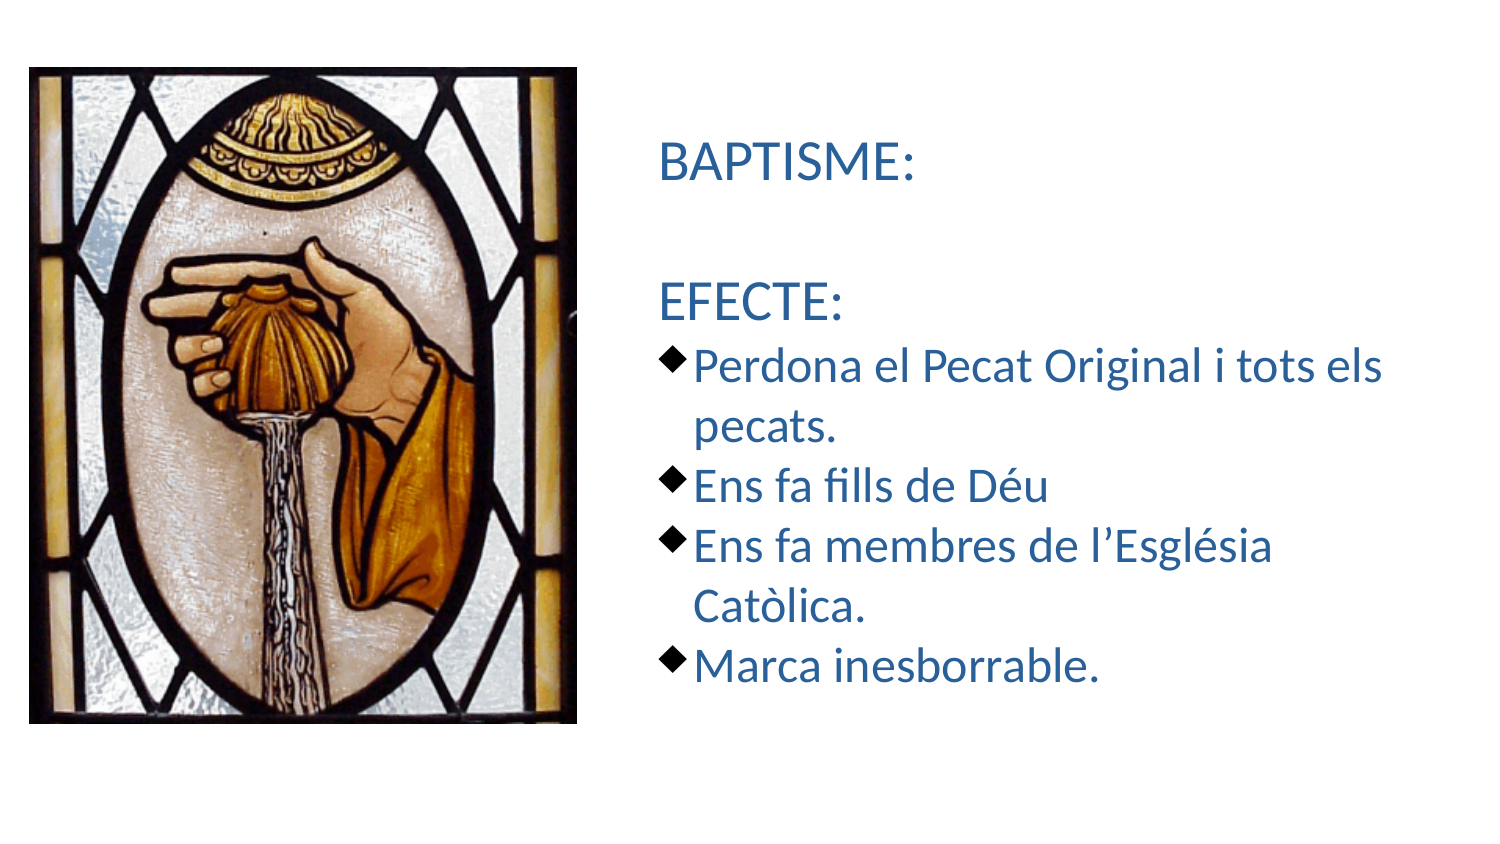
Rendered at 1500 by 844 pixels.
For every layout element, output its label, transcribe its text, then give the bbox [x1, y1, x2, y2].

picture [29, 67, 577, 724]
text_box BAPTISME: EFECTE: Perdona el Pecat Original i tots els pecats. Ens fa fills de Déu Ens fa membres de l’Església Catòlica. Marca inesborrable. [643, 114, 1431, 700]
